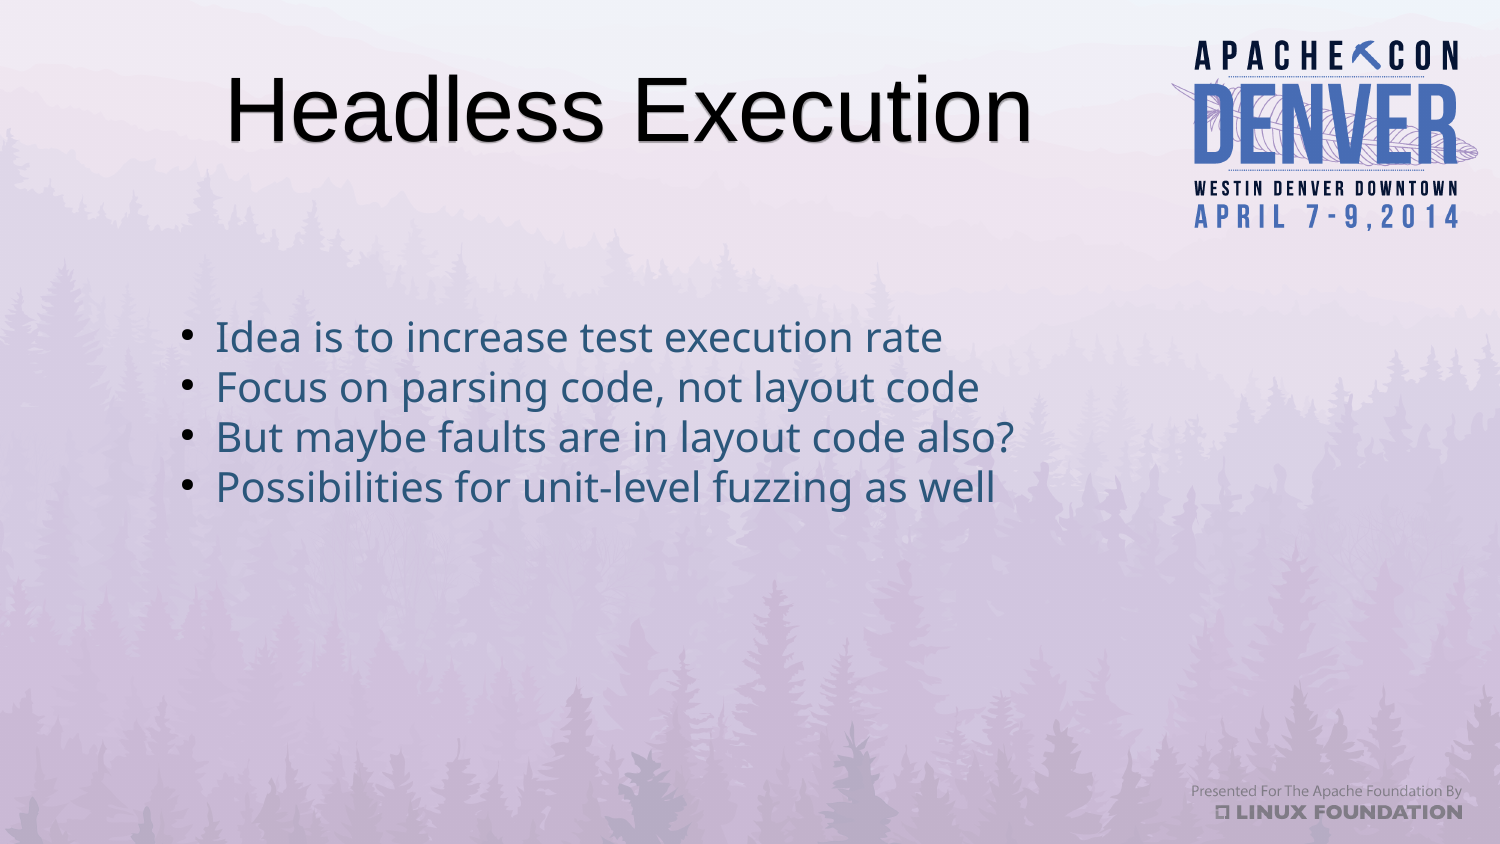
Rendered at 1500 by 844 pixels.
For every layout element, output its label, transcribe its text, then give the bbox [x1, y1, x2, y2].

picture [0, 0, 1500, 844]
text_box Idea is to increase test execution rate Focus on parsing code, not layout code But maybe faults are in layout code also? Possibilities for unit-level fuzzing as well [165, 303, 1206, 376]
title Headless Execution [0, 39, 1306, 181]
